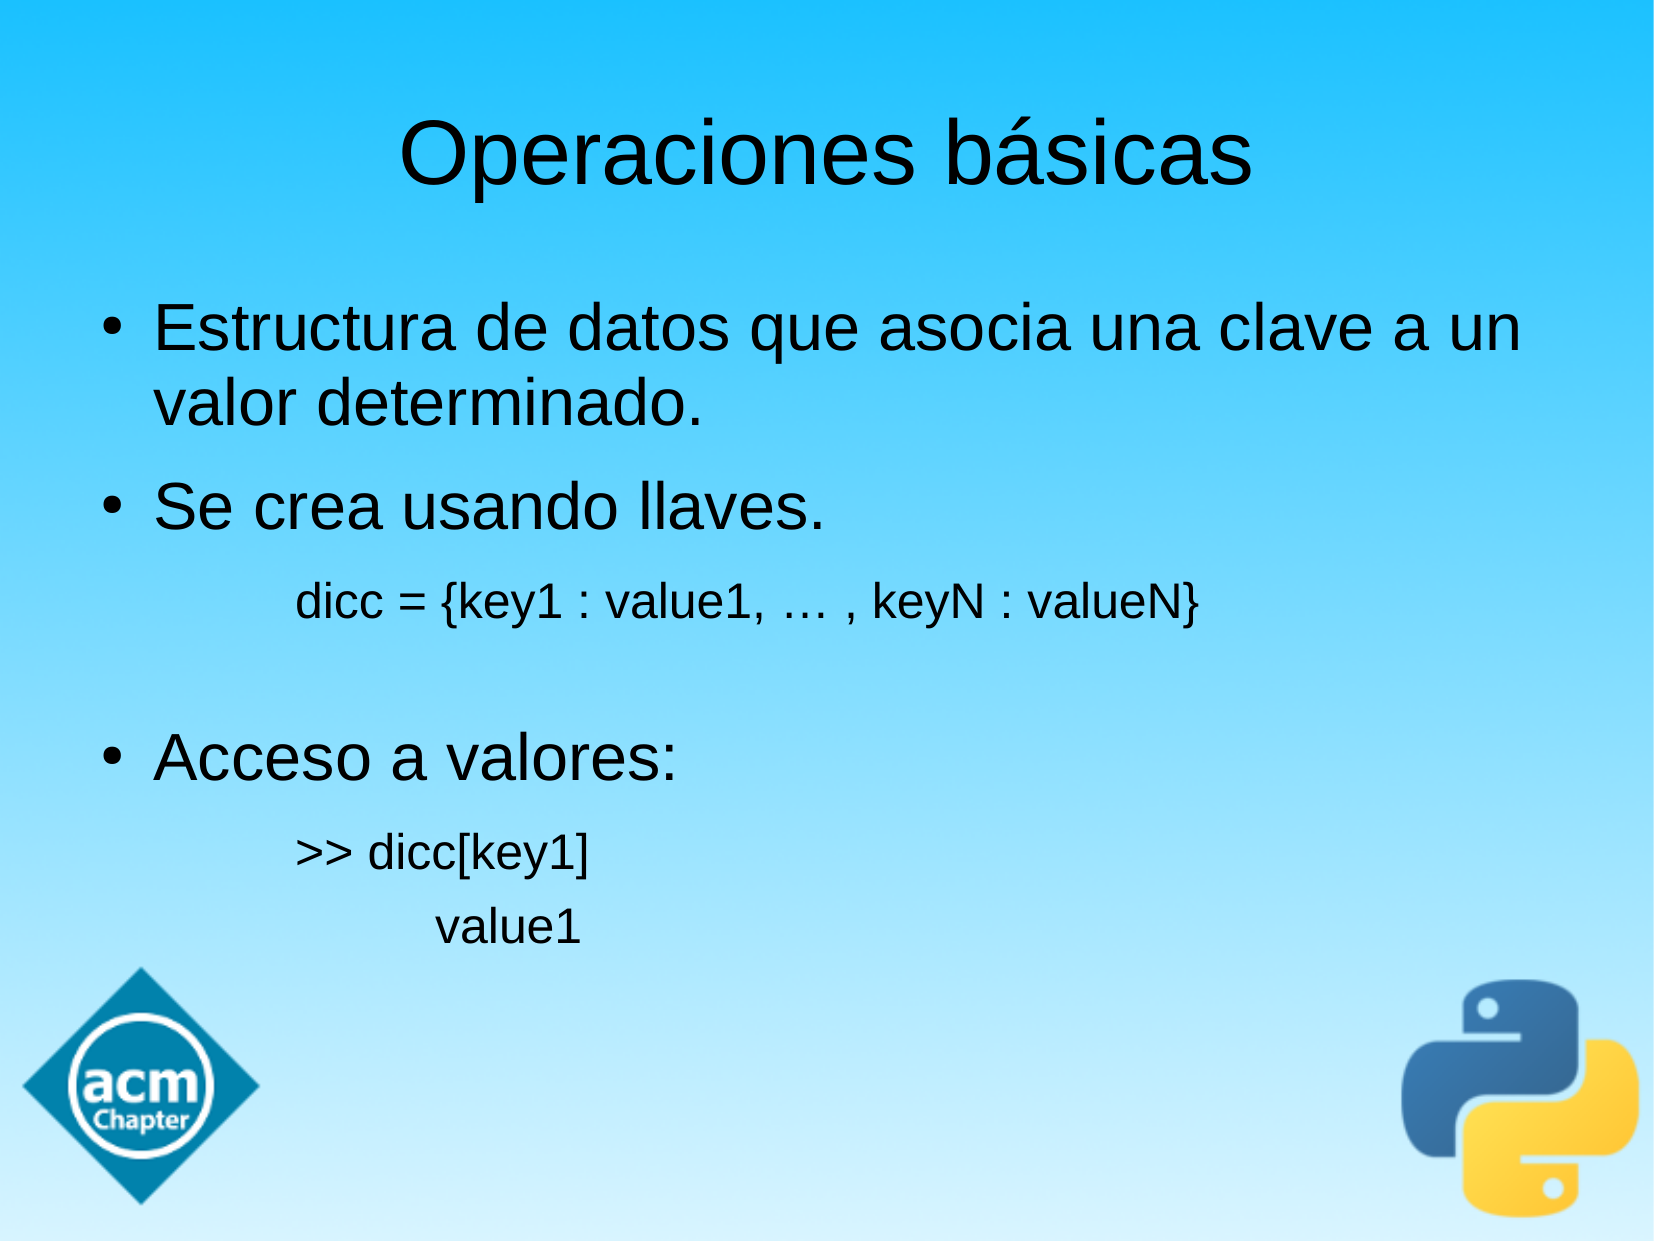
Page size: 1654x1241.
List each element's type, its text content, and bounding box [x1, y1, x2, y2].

title Operaciones básicas [82, 49, 1571, 257]
list Estructura de datos que asocia una clave a un valor determinado. Se crea usando llaves. dicc = {key1 : value1, … , keyN : valueN} Acceso a valores: >> dicc[key1] value1 [82, 290, 1571, 1010]
picture [0, 0, 1654, 1241]
